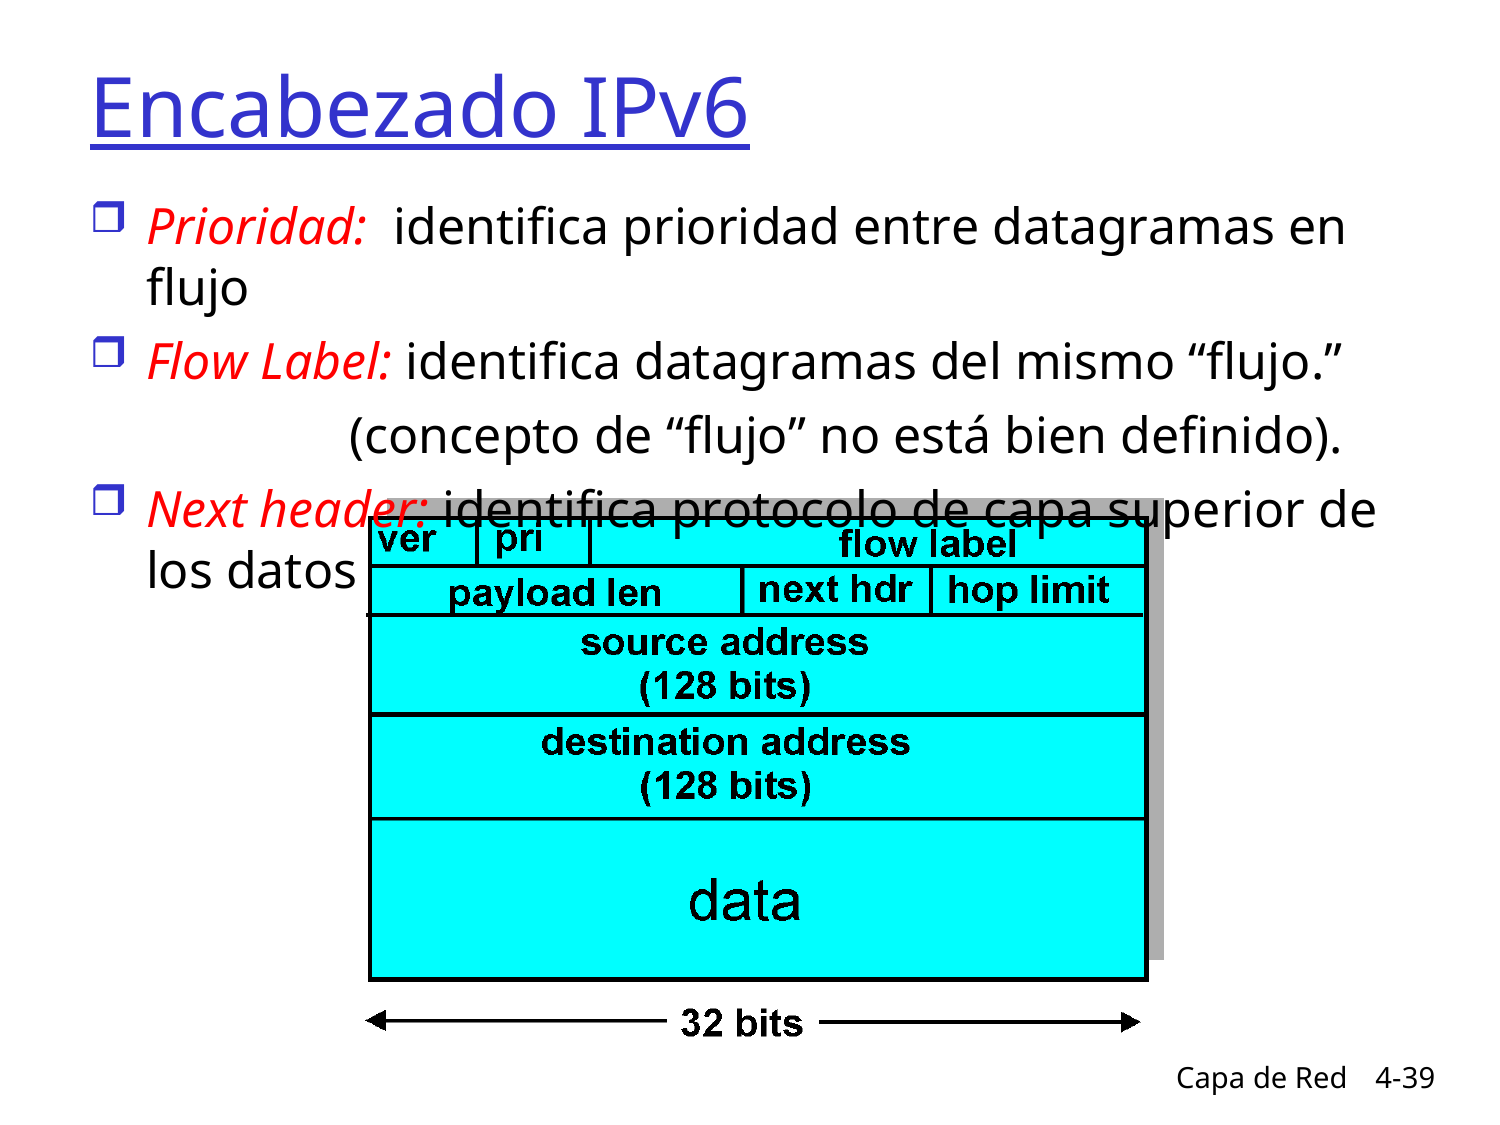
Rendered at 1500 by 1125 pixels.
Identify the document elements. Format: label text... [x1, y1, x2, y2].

title Encabezado IPv6 [75, 15, 1463, 187]
list Prioridad: identifica prioridad entre datagramas en flujo Flow Label: identifica datagramas del mismo “flujo.” (concepto de “flujo” no está bien definido). Next header: identifica protocolo de capa superior de los datos [75, 187, 1463, 1044]
